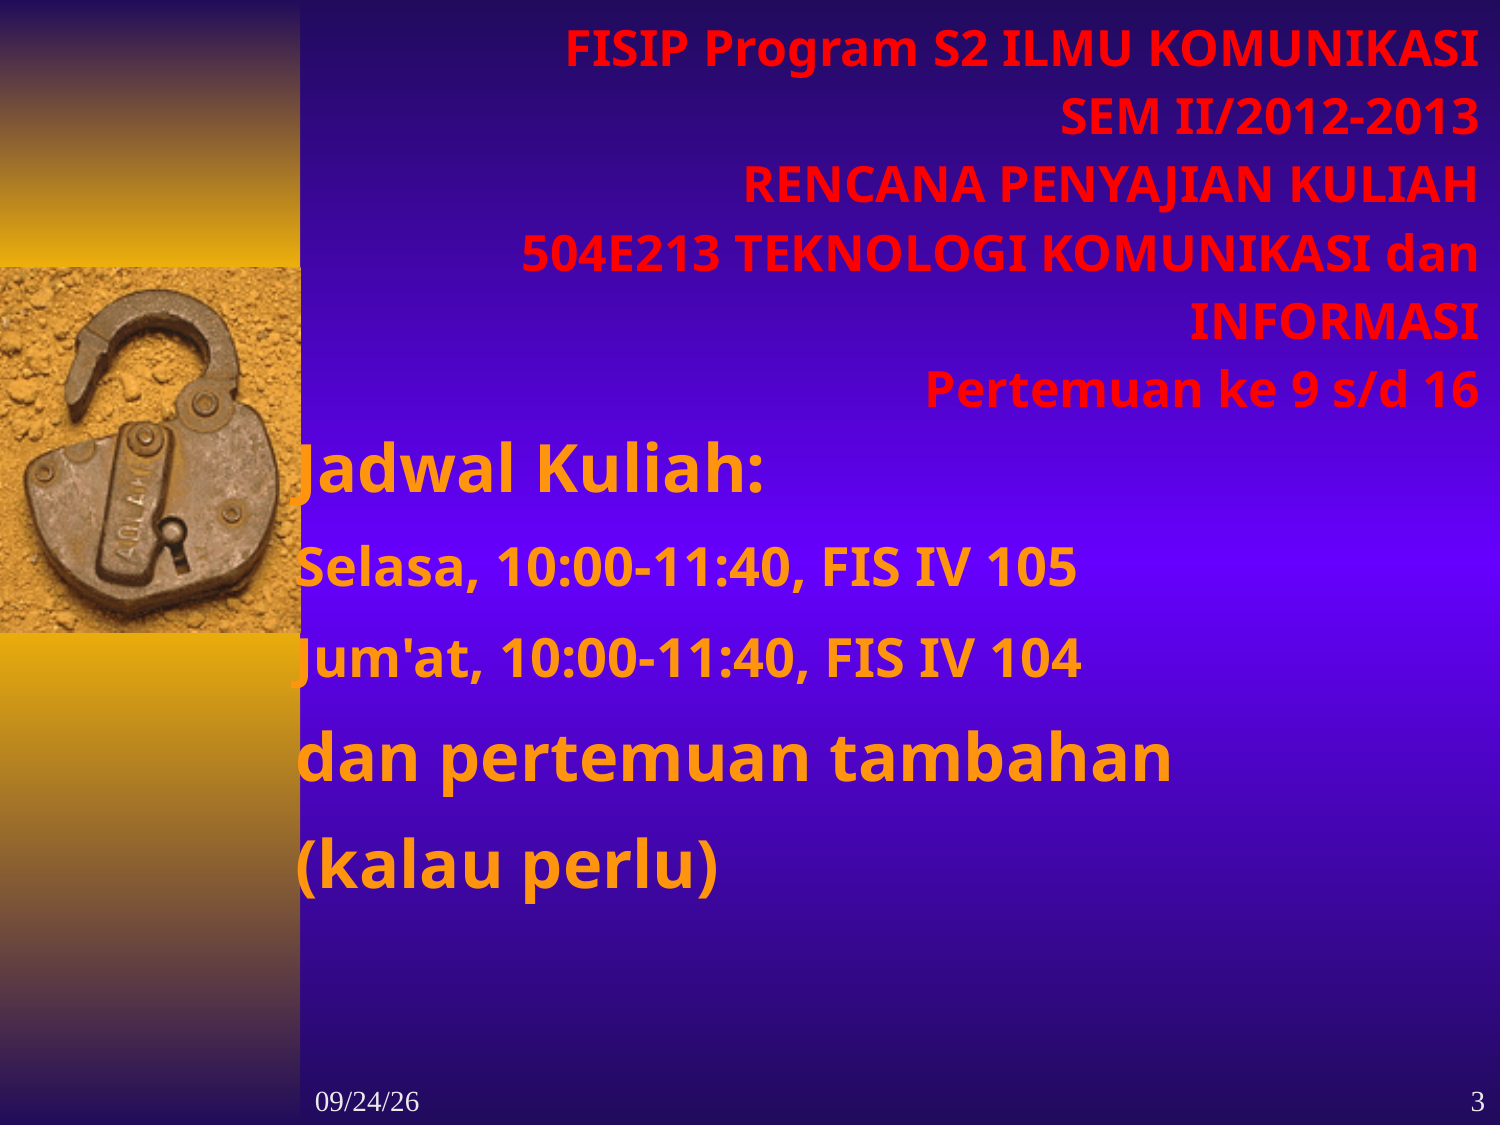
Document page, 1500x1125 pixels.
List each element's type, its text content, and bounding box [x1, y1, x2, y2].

subtitle Jadwal Kuliah: Selasa, 10:00-11:40, FIS IV 105 Jum'at, 10:00-11:40, FIS IV 104 dan pertemuan tambahan (kalau perlu) [295, 413, 1477, 916]
picture [0, 267, 301, 633]
title FISIP Program S2 ILMU KOMUNIKASI SEM II/2012-2013 RENCANA PENYAJIAN KULIAH 504E213 TEKNOLOGI KOMUNIKASI dan INFORMASI Pertemuan ke 9 s/d 16 [342, 34, 1480, 401]
